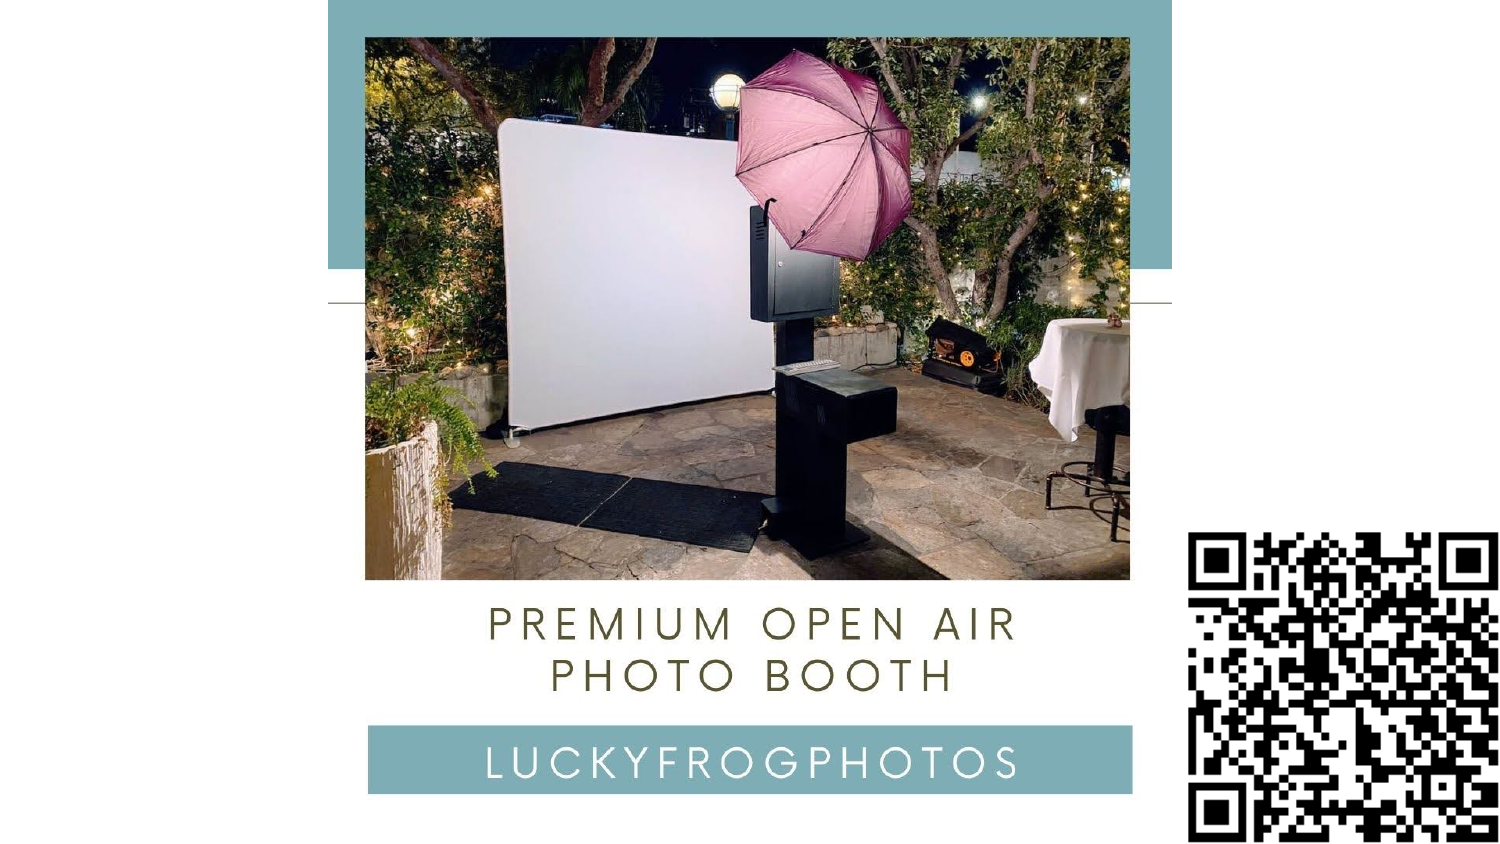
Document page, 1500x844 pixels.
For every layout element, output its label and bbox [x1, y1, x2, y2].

picture [1187, 531, 1500, 844]
picture [328, 0, 1172, 844]
